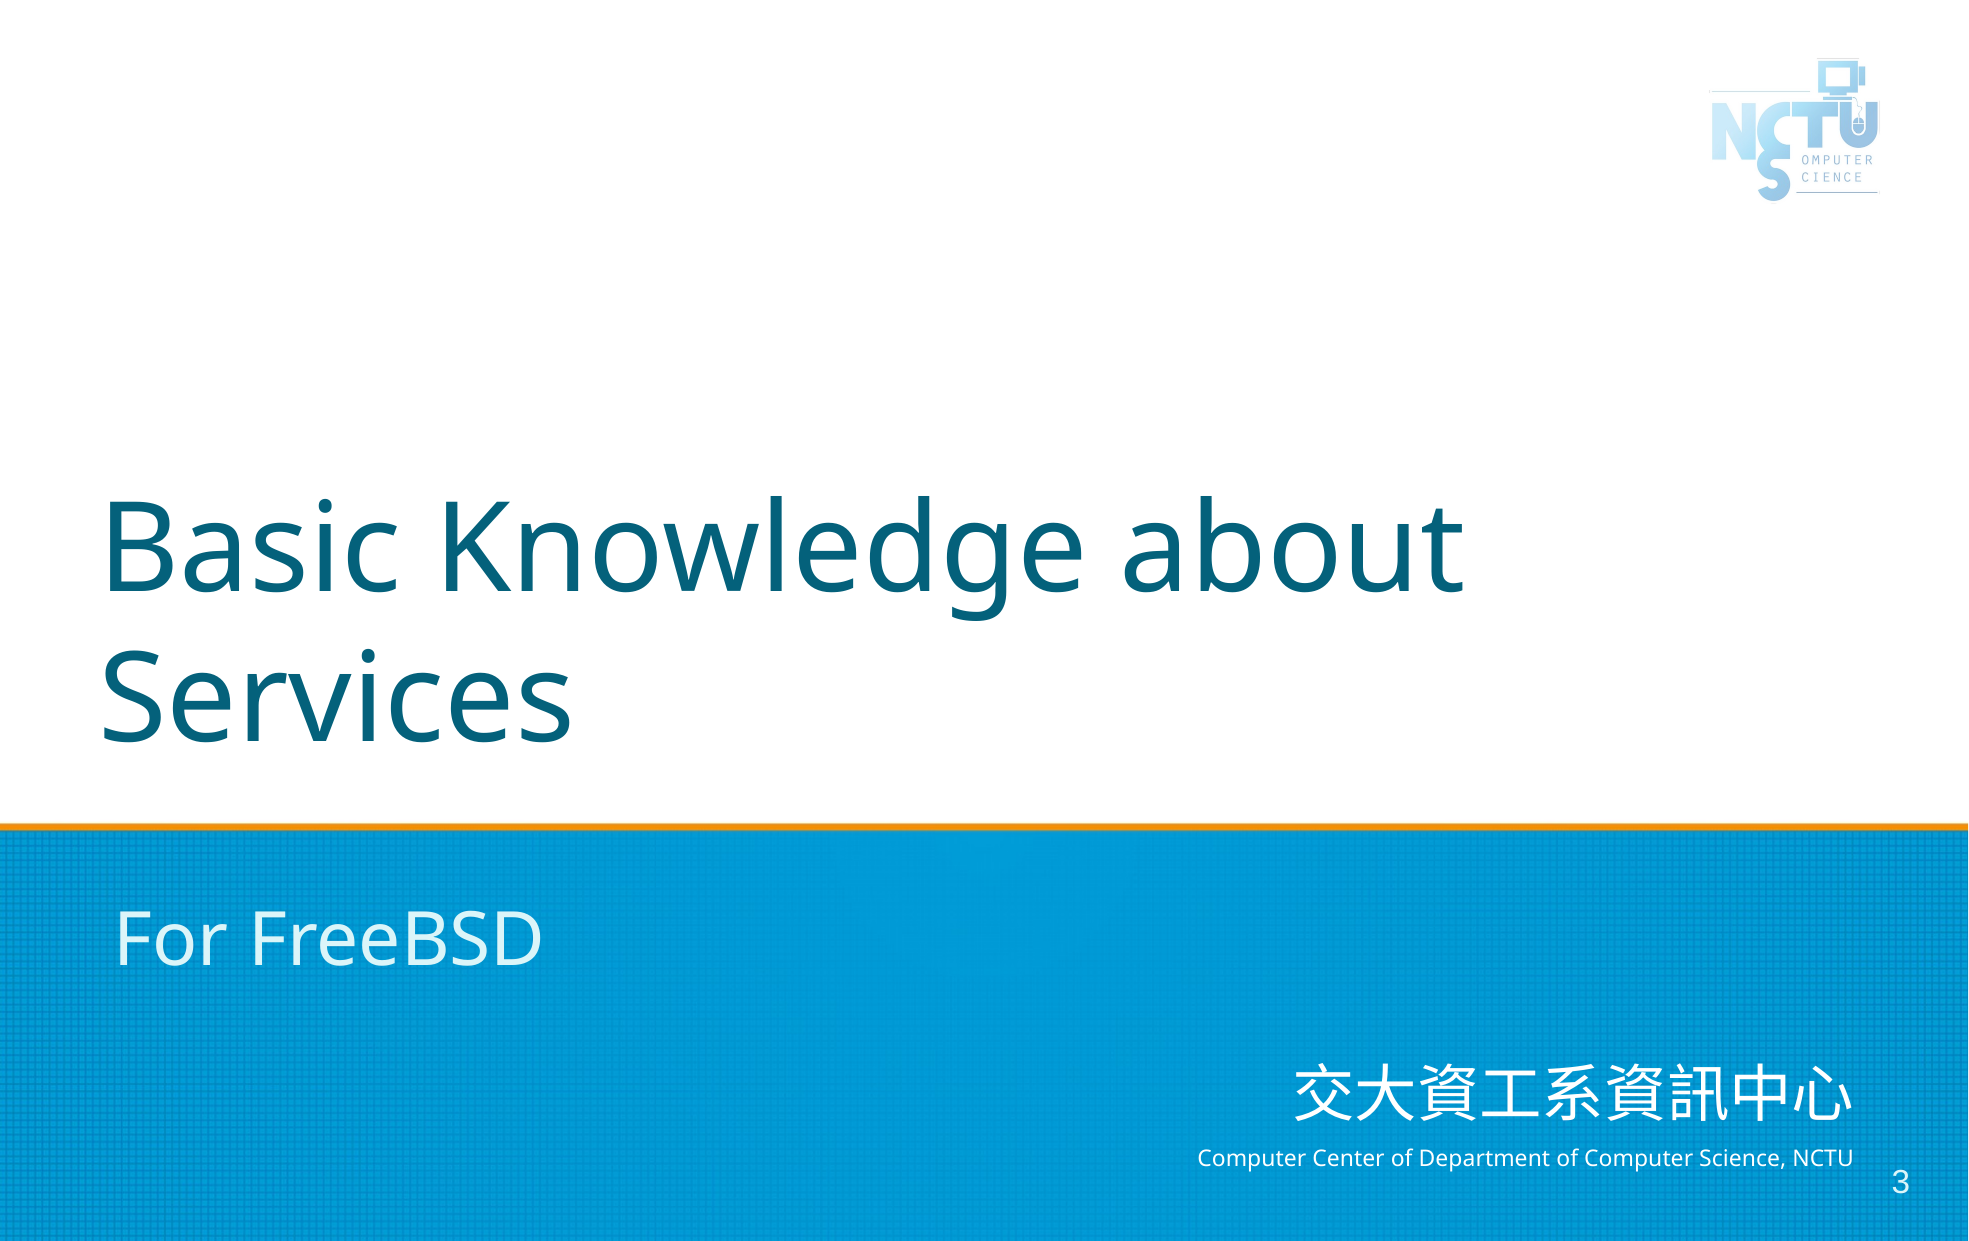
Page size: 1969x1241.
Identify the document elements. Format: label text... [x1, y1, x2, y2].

title Basic Knowledge about Services [98, 559, 1870, 767]
subtitle For FreeBSD [98, 875, 1783, 1103]
picture [0, 0, 1969, 832]
slide_number <number> [1841, 1145, 1960, 1241]
